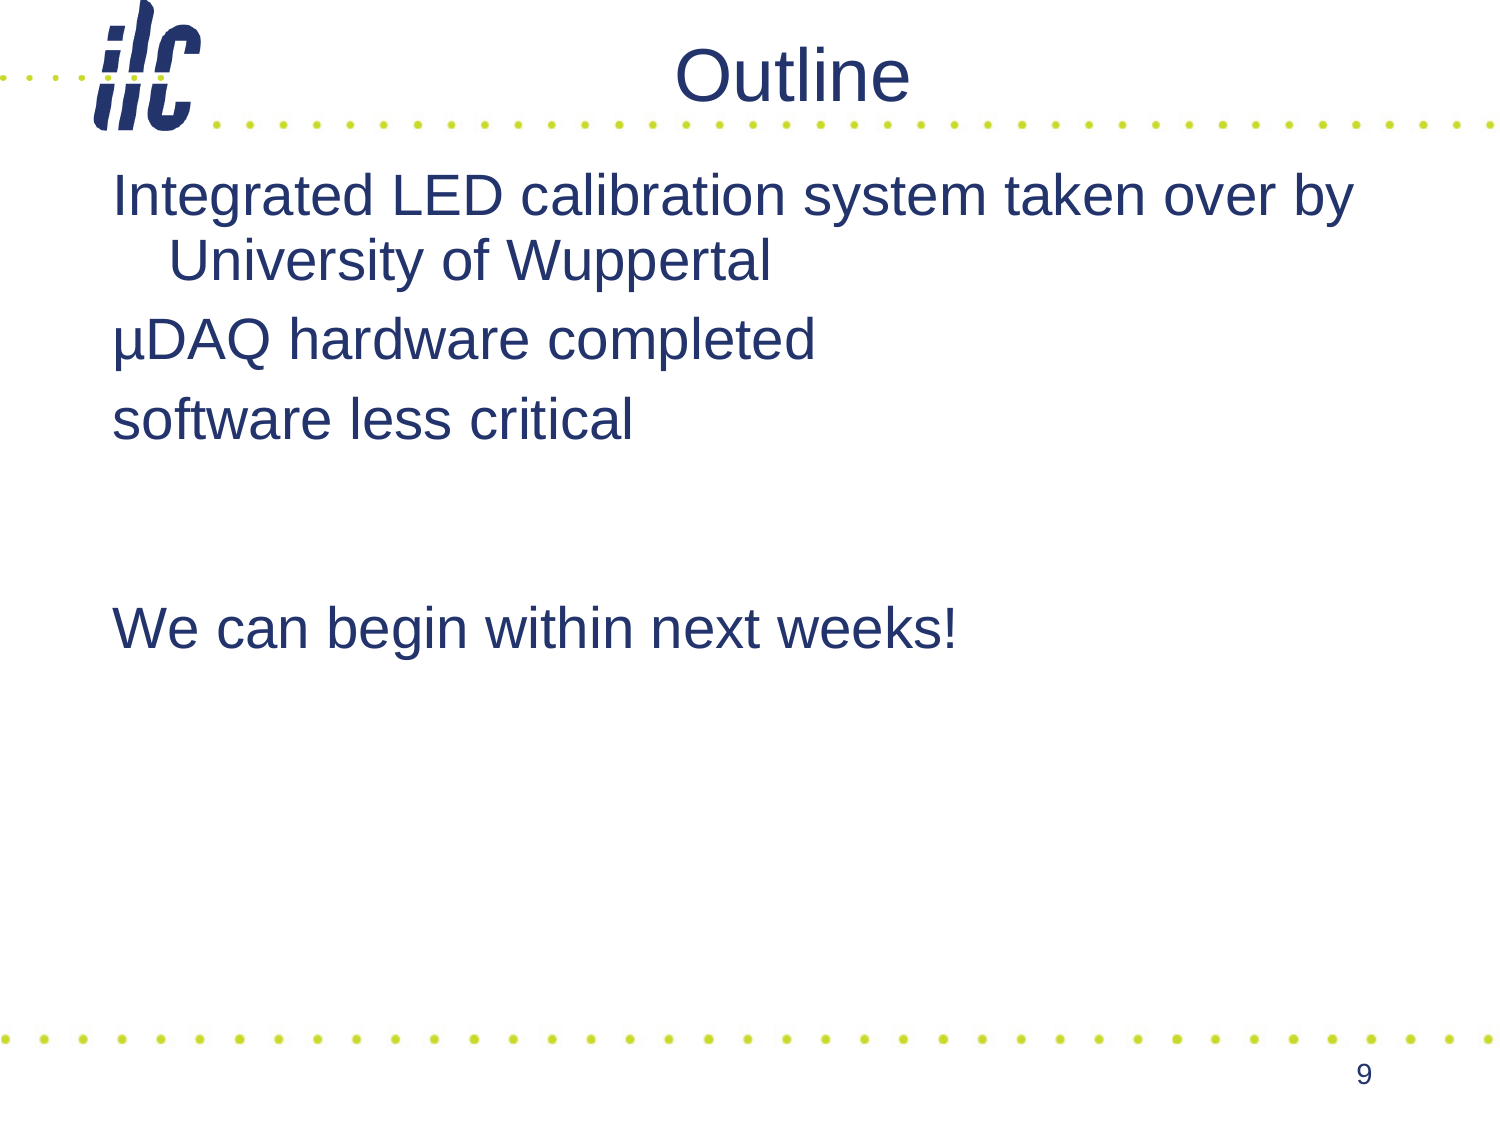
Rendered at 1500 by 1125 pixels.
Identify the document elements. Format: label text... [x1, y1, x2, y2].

picture [0, 0, 201, 131]
picture [0, 1024, 1500, 1055]
title Outline [212, 0, 1375, 162]
list Integrated LED calibration system taken over by University of Wuppertal µDAQ hardware completed software less critical We can begin within next weeks! [112, 162, 1388, 1023]
picture [1375, 112, 1500, 138]
